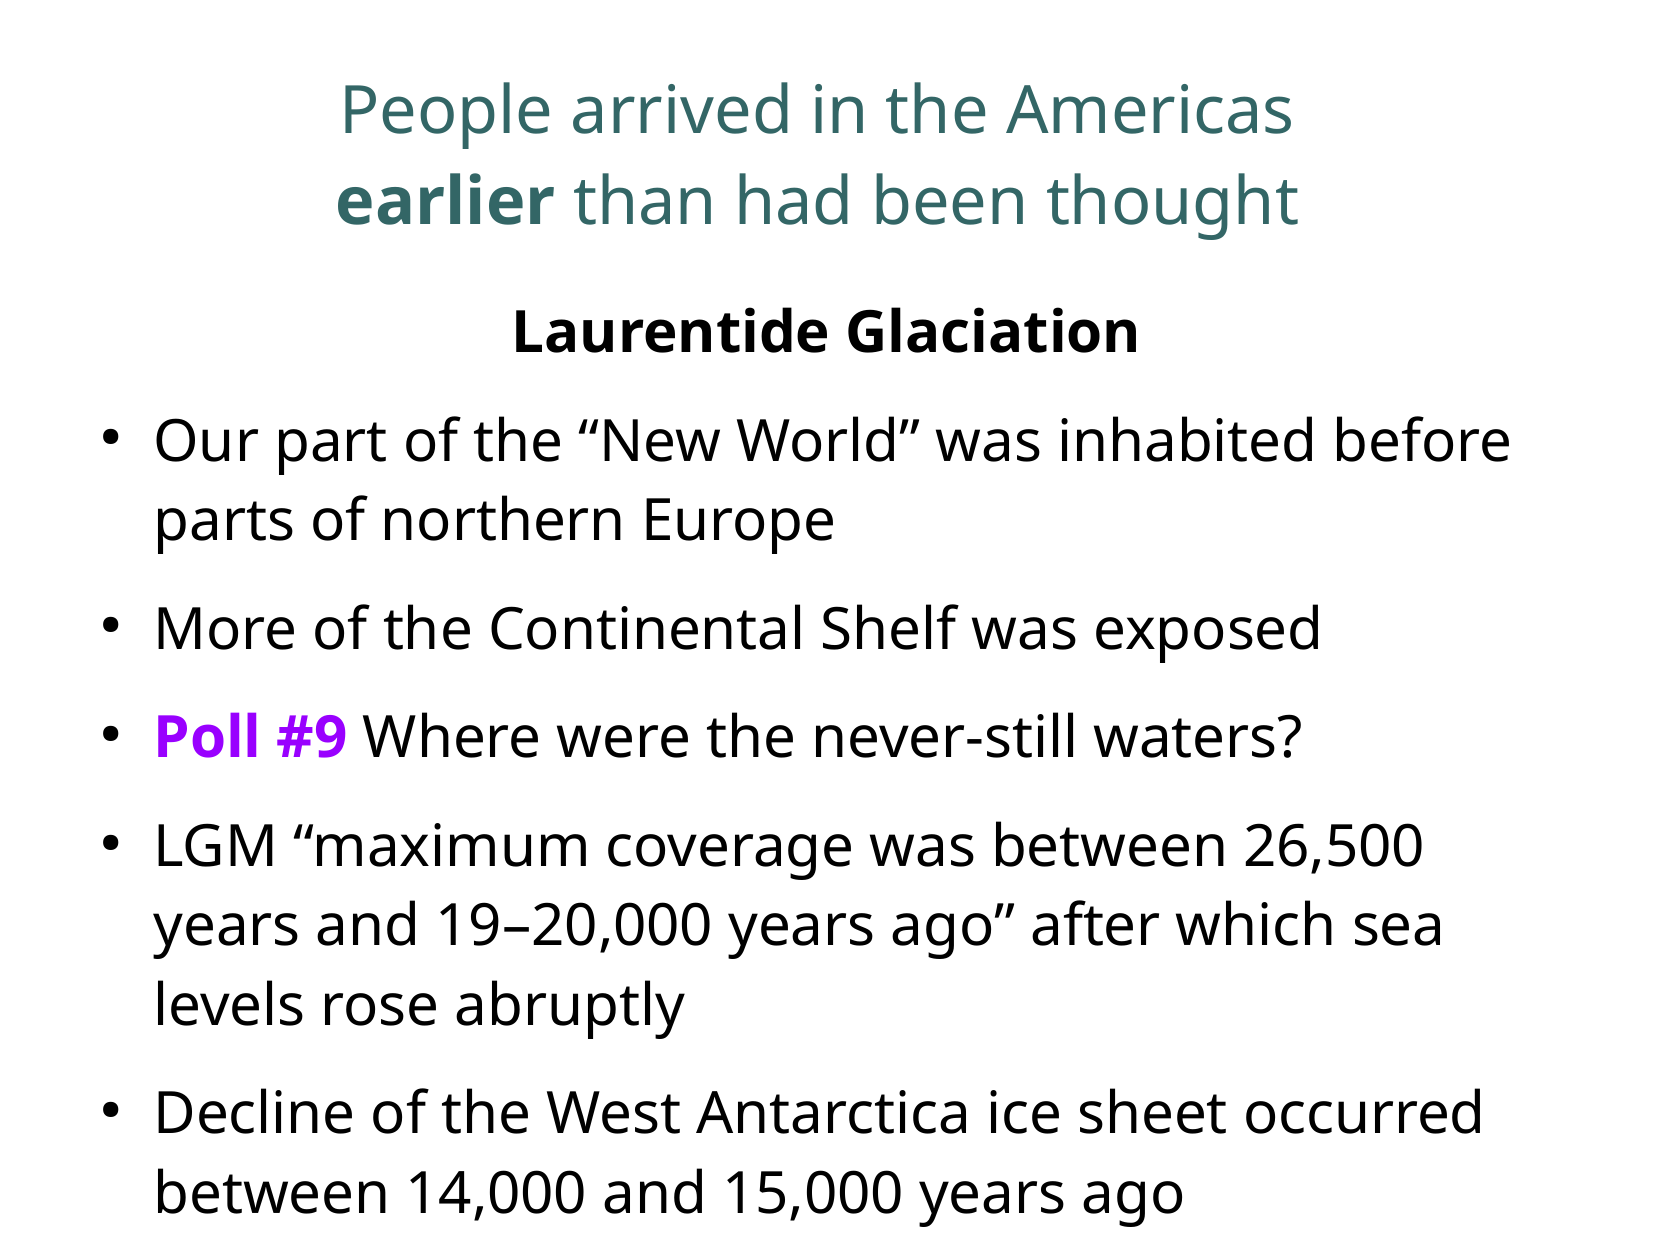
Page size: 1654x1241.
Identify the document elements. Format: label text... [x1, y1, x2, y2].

title People arrived in the Americas earlier than had been thought [82, 49, 1571, 257]
list Laurentide Glaciation Our part of the “New World” was inhabited before parts of northern Europe More of the Continental Shelf was exposed Poll #9 Where were the never-still waters? LGM “maximum coverage was between 26,500 years and 19–20,000 years ago” after which sea levels rose abruptly Decline of the West Antarctica ice sheet occurred between 14,000 and 15,000 years ago [82, 290, 1571, 1241]
